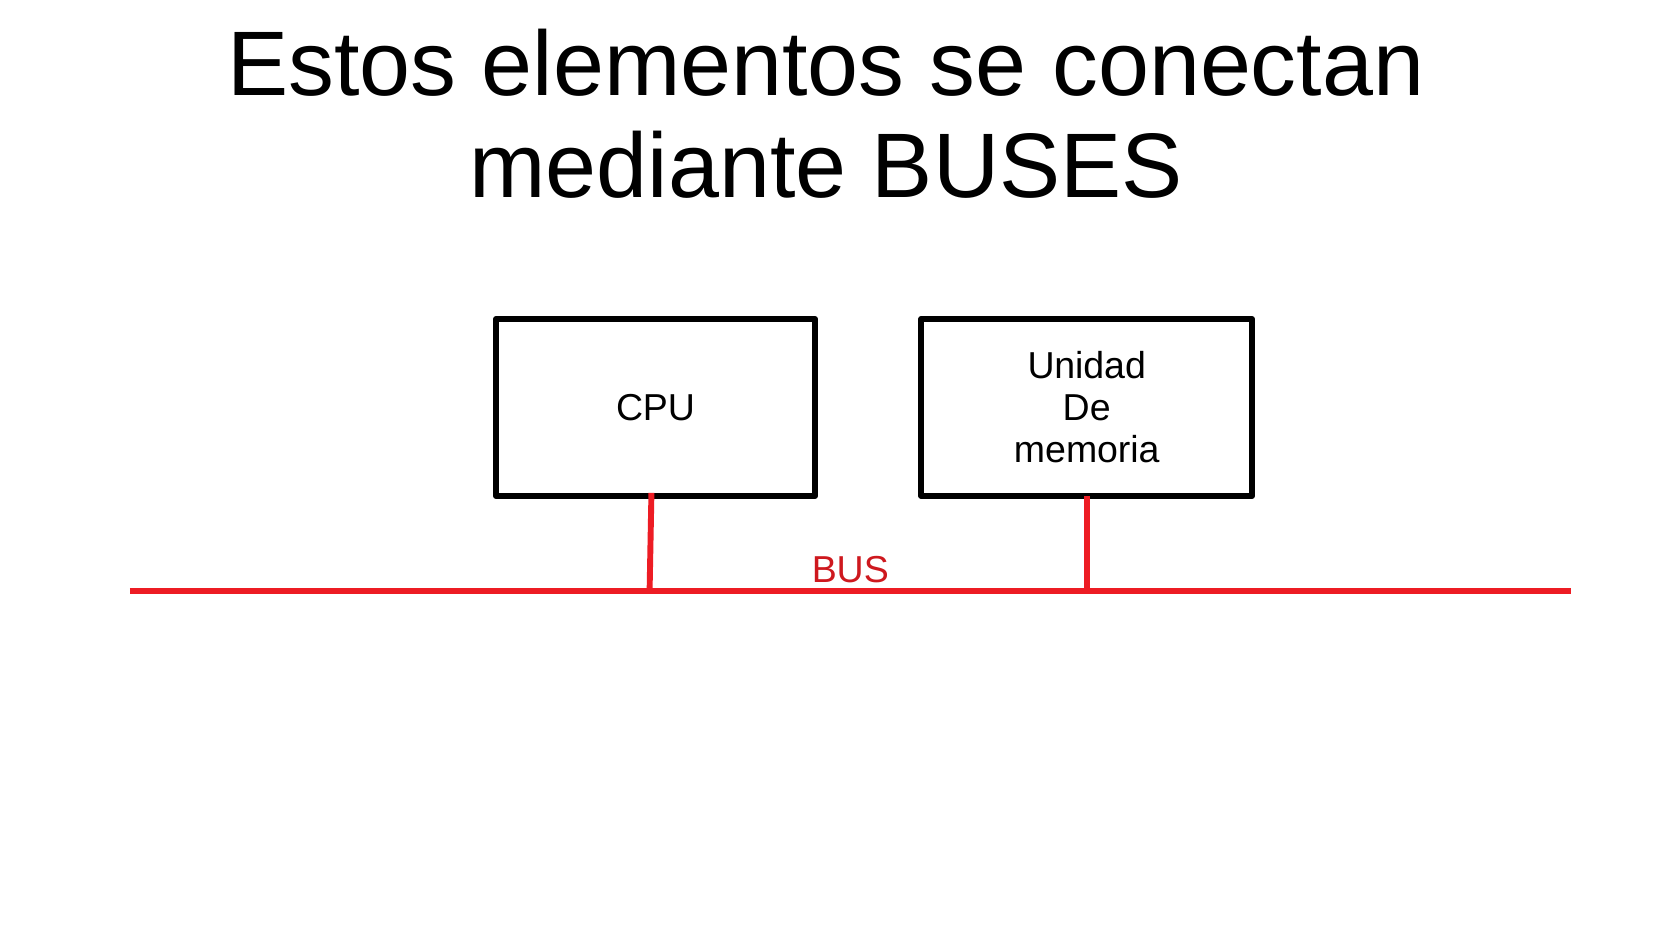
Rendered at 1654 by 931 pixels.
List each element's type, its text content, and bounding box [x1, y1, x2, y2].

title Estos elementos se conectan mediante BUSES [82, 12, 1571, 218]
text_box CPU [496, 318, 815, 497]
text_box Unidad De memoria [921, 318, 1252, 497]
